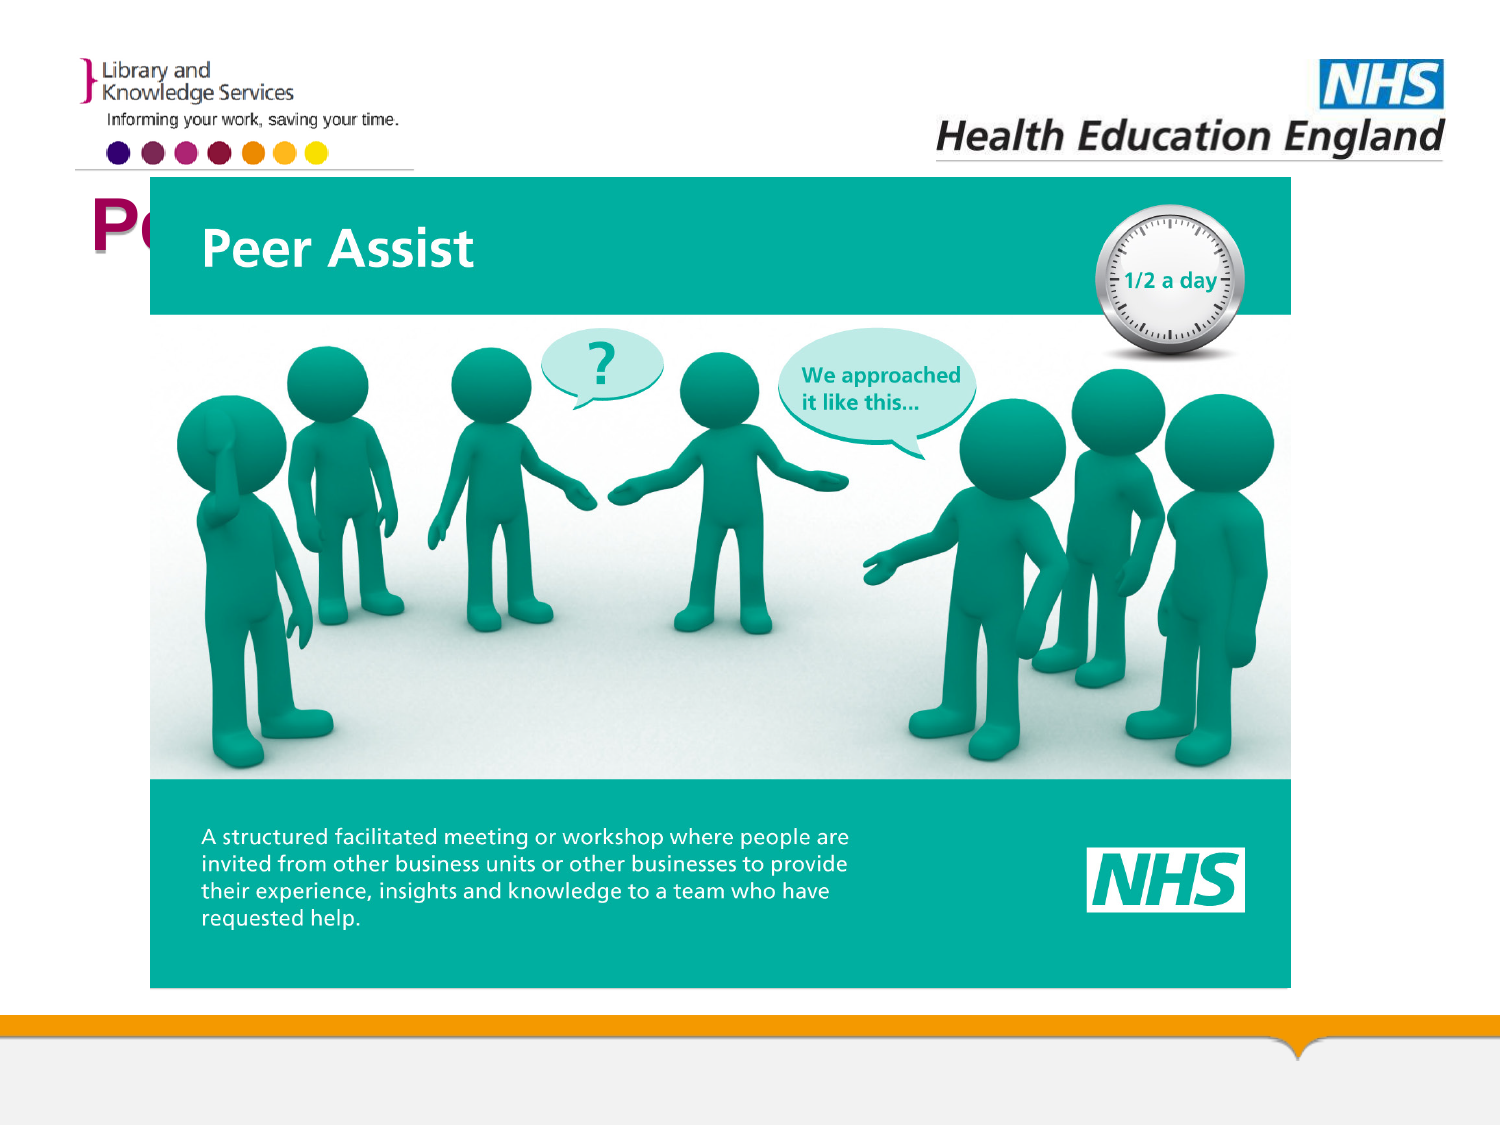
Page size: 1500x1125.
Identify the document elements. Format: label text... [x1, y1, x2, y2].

title Peer assist [446, 27, 1500, 140]
picture [75, 54, 416, 169]
picture [150, 177, 1291, 988]
